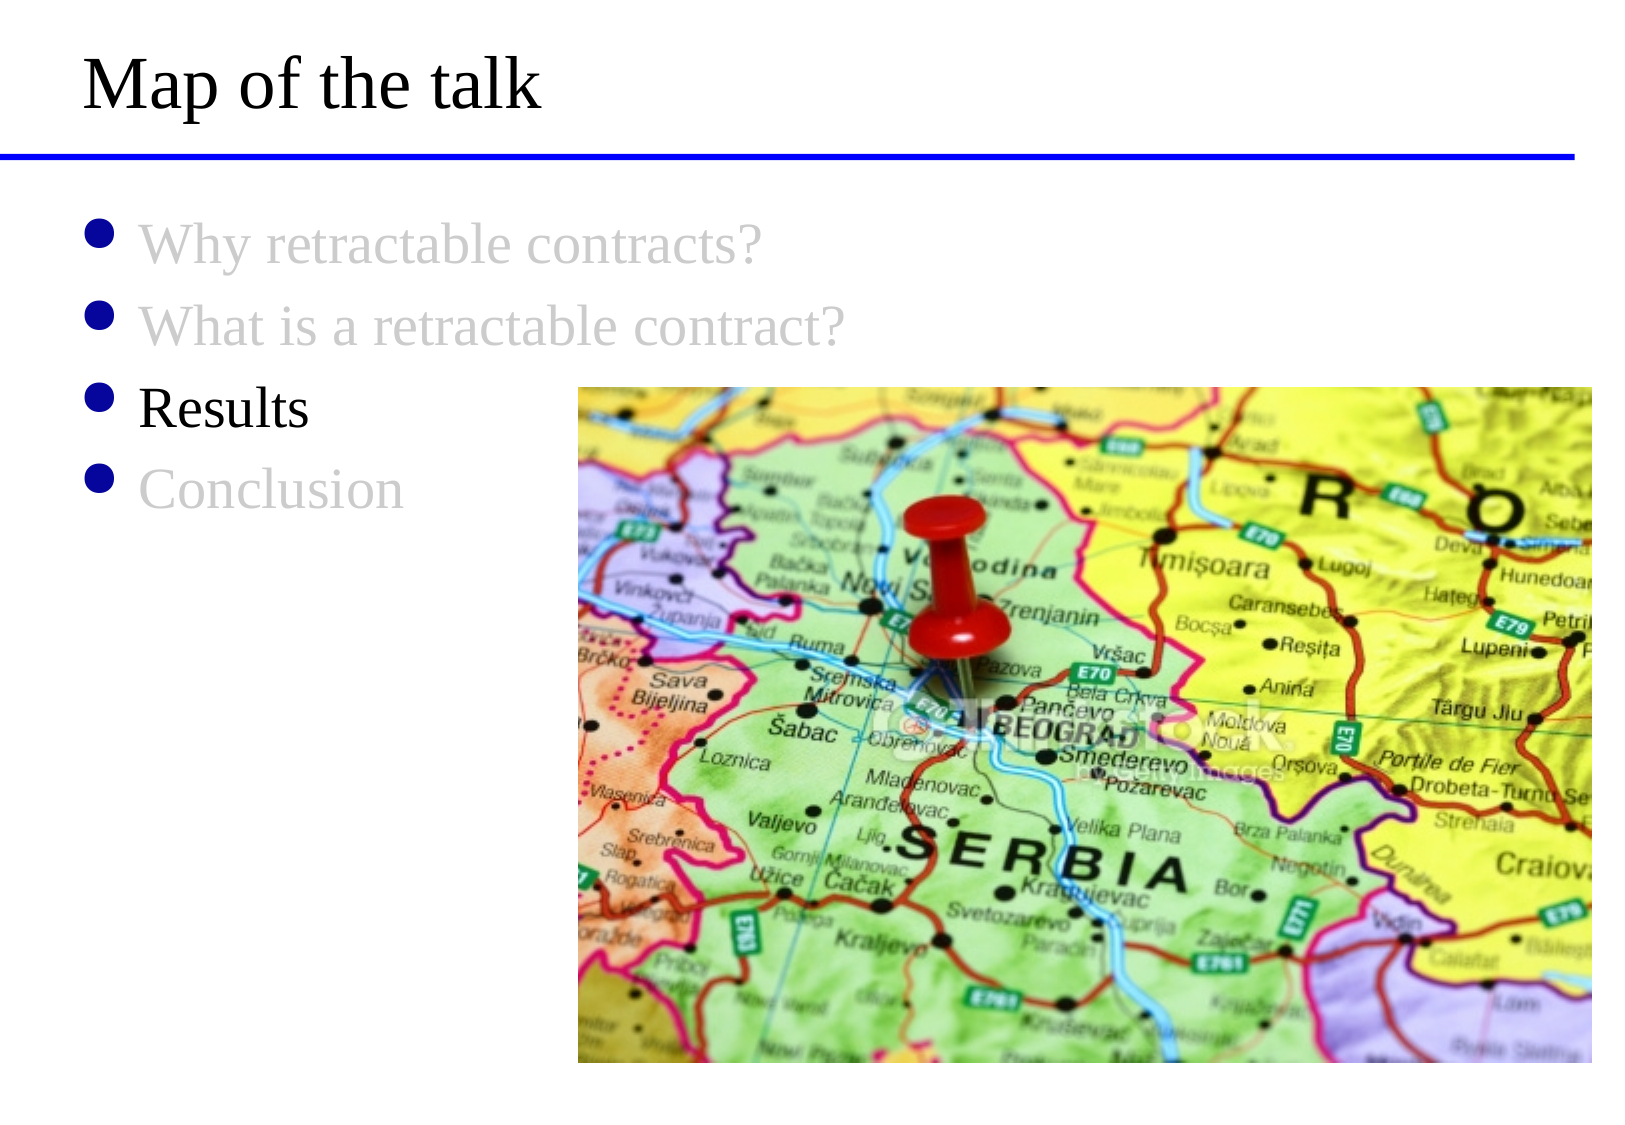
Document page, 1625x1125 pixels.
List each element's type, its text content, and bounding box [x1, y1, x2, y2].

list Why retractable contracts? What is a retractable contract? Results Conclusion [67, 198, 1478, 1061]
picture [578, 387, 1592, 1063]
title Map of the talk [67, 27, 1544, 131]
